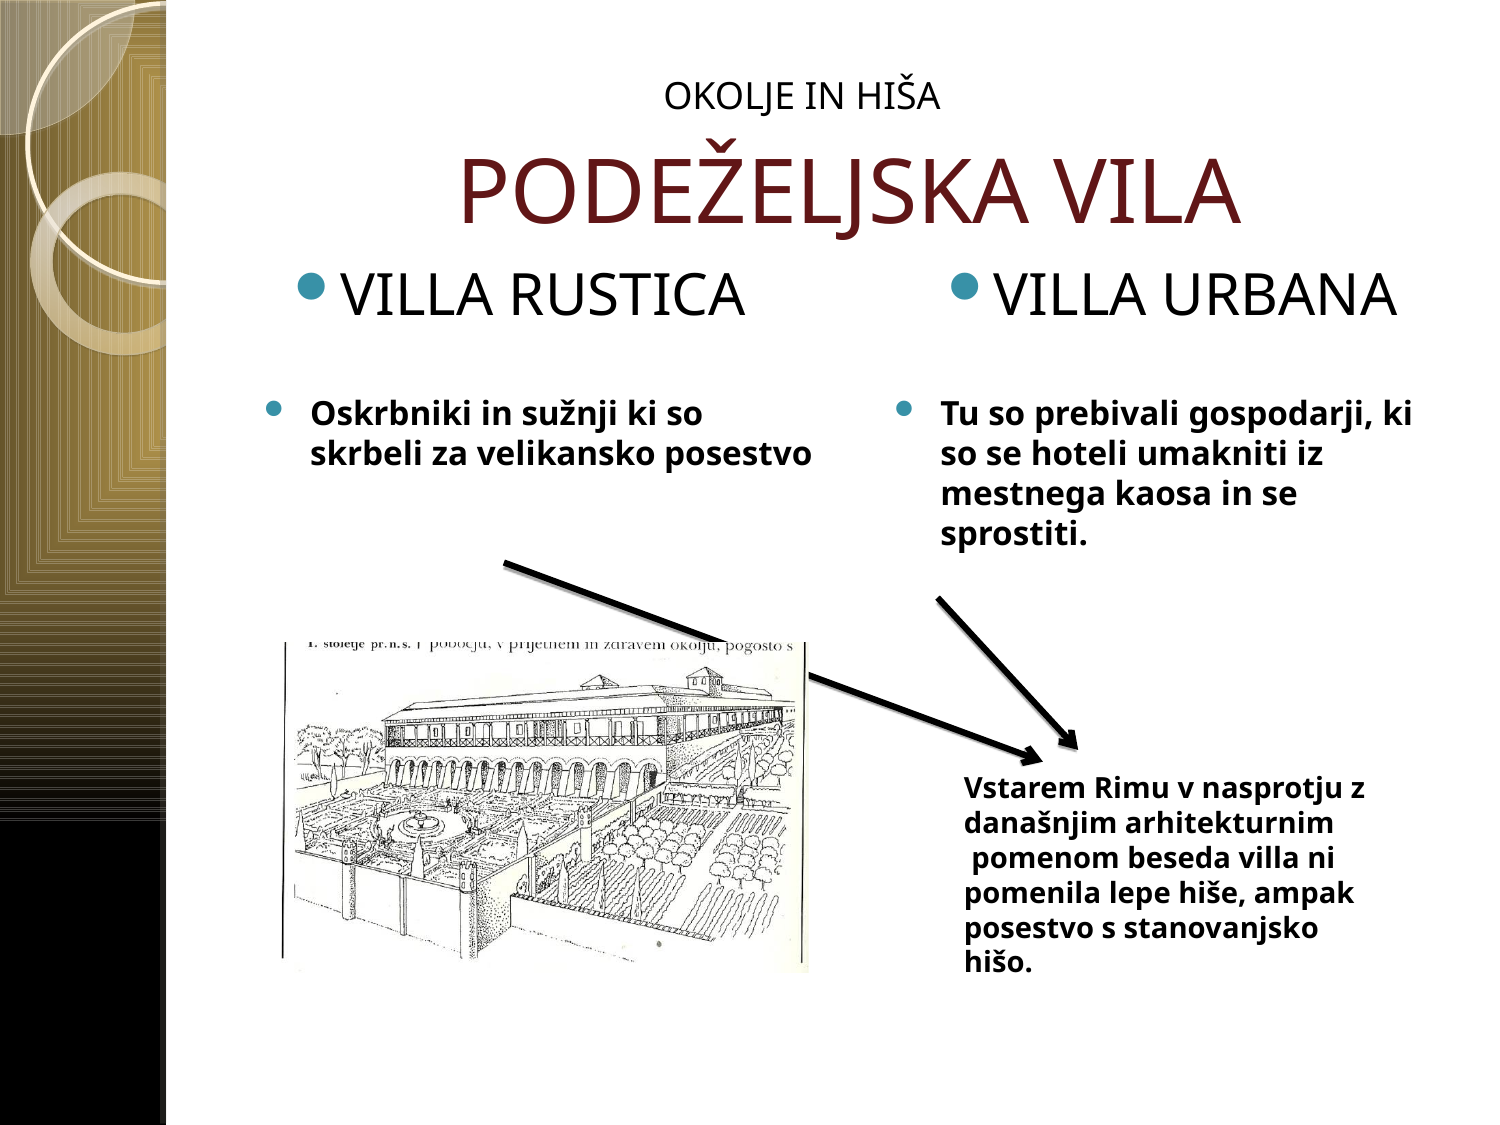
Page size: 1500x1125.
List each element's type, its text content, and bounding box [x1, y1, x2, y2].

picture [281, 642, 809, 973]
title PODEŽELJSKA VILA [234, 93, 1465, 282]
list VILLA URBANA Tu so prebivali gospodarji, ki so se hoteli umakniti iz mestnega kaosa in se sprostiti. [865, 249, 1466, 1016]
text_box OKOLJE IN HIŠA [187, 0, 1417, 190]
list VILLA RUSTICA Oskrbniki in sužnji ki so skrbeli za velikansko posestvo [235, 249, 836, 1016]
text_box Vstarem Rimu v nasprotju z današnjim arhitekturnim pomenom beseda villa ni pomenila lepe hiše, ampak posestvo s stanovanjsko hišo. [949, 761, 1383, 987]
